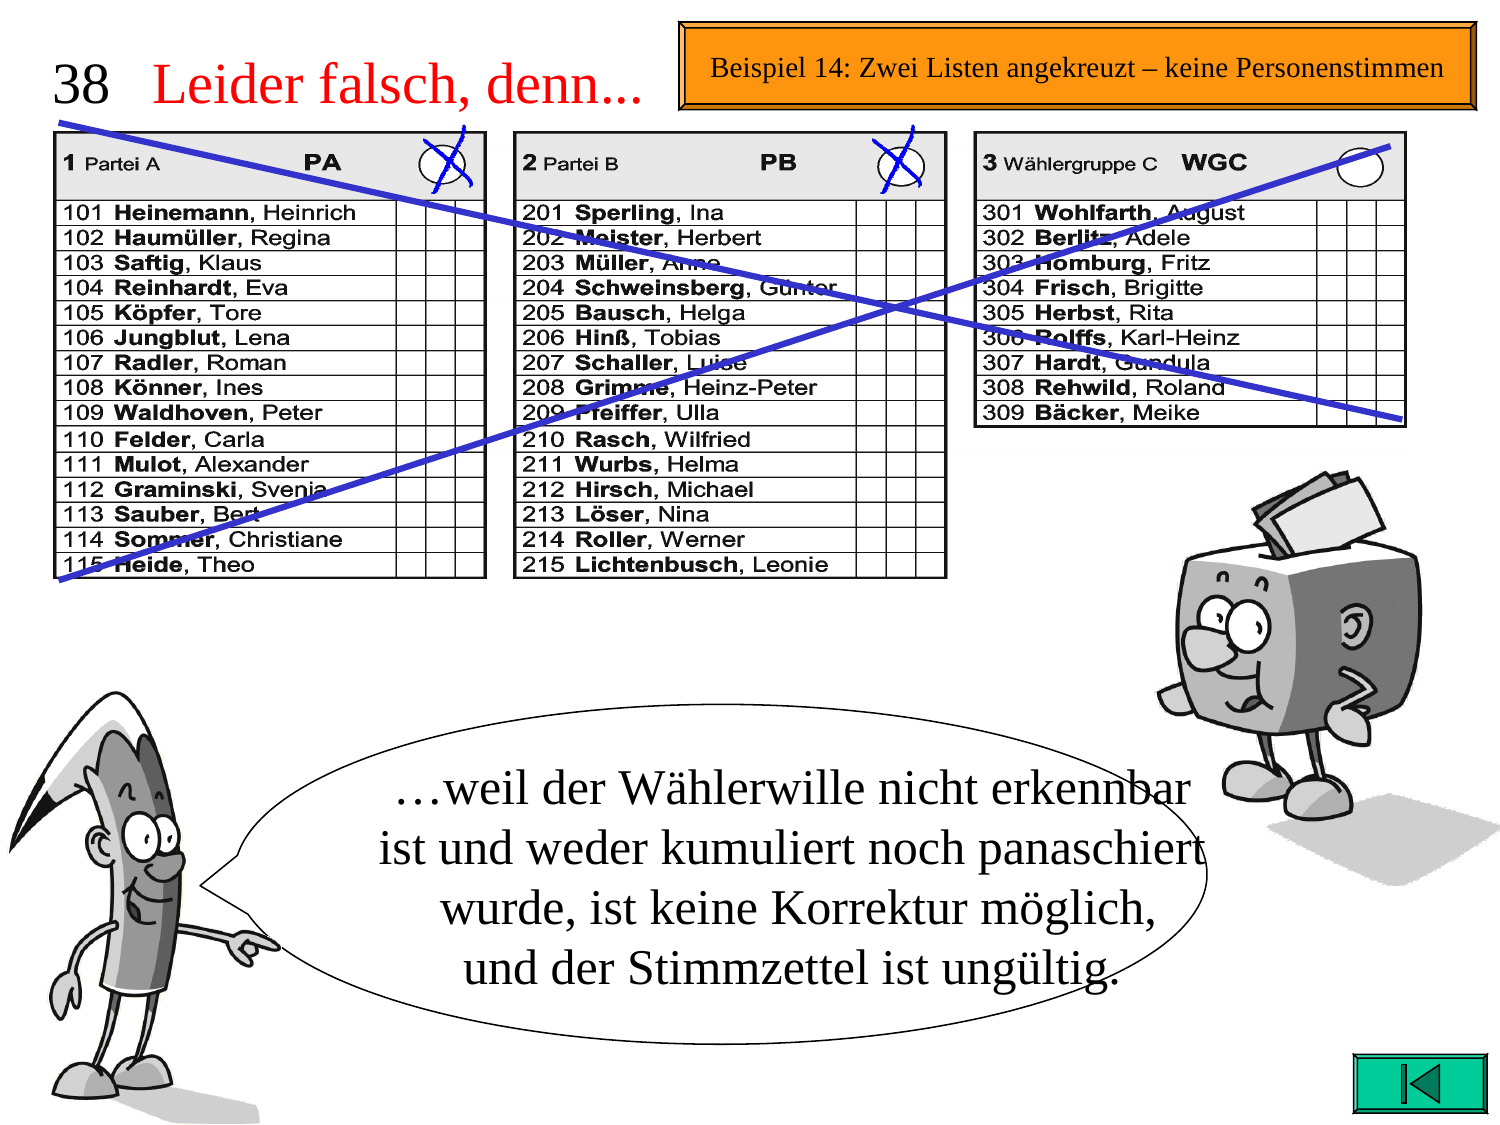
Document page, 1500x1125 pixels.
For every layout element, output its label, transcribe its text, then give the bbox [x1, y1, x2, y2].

picture [77, 122, 1500, 886]
text_box …weil der Wählerwille nicht erkennbar ist und weder kumuliert noch panaschiert wurde, ist keine Korrektur möglich, und der Stimmzettel ist ungültig. [289, 704, 1207, 1045]
text_box Leider falsch, denn... [137, 37, 1463, 138]
picture [3, 680, 289, 1124]
picture [1158, 792, 1167, 802]
picture [53, 138, 880, 579]
text_box 38 [37, 37, 137, 138]
text_box Beispiel 14: Zwei Listen angekreuzt – keine Personenstimmen [685, 28, 1470, 103]
